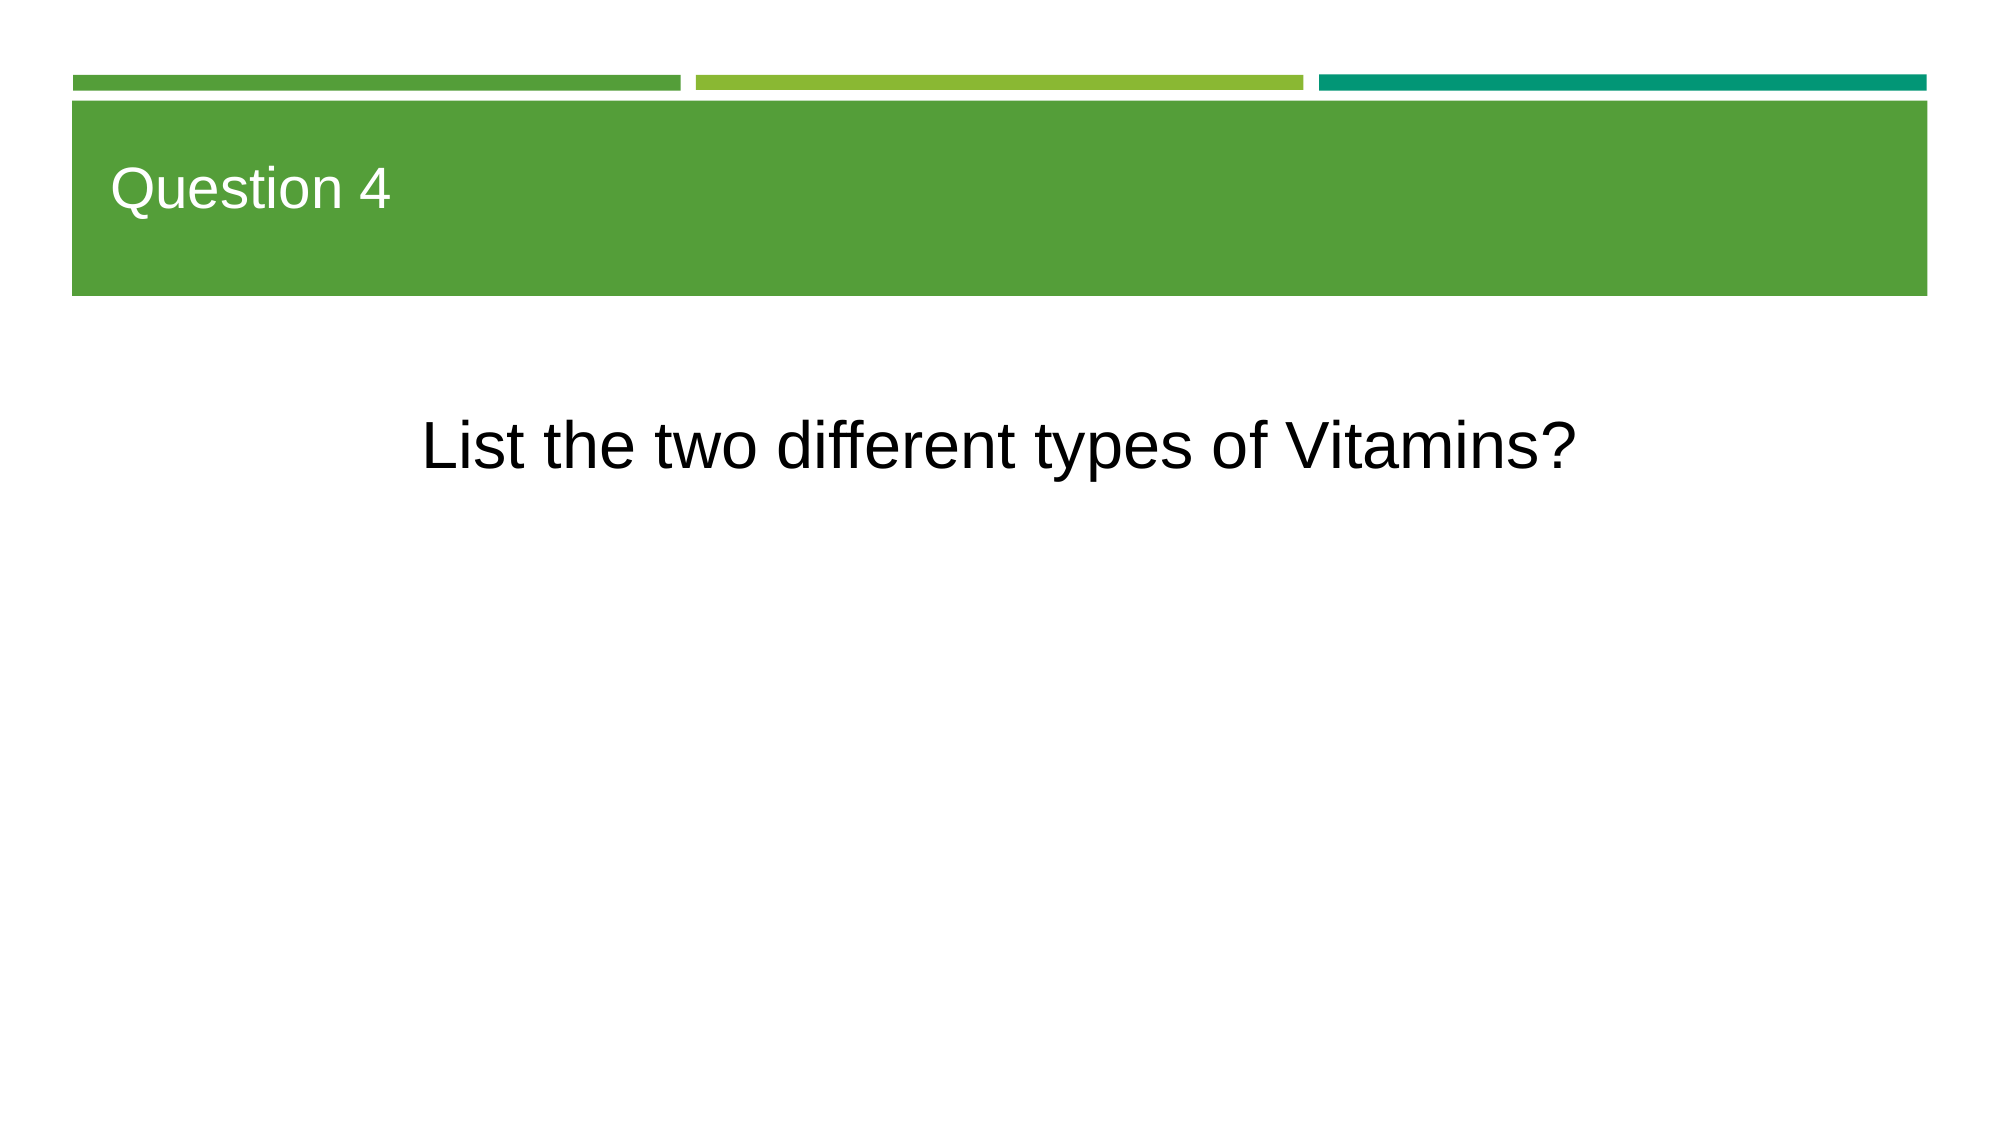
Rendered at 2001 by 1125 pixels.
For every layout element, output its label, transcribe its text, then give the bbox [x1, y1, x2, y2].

title Question 4 [95, 143, 1905, 282]
list List the two different types of Vitamins? [95, 394, 1905, 962]
